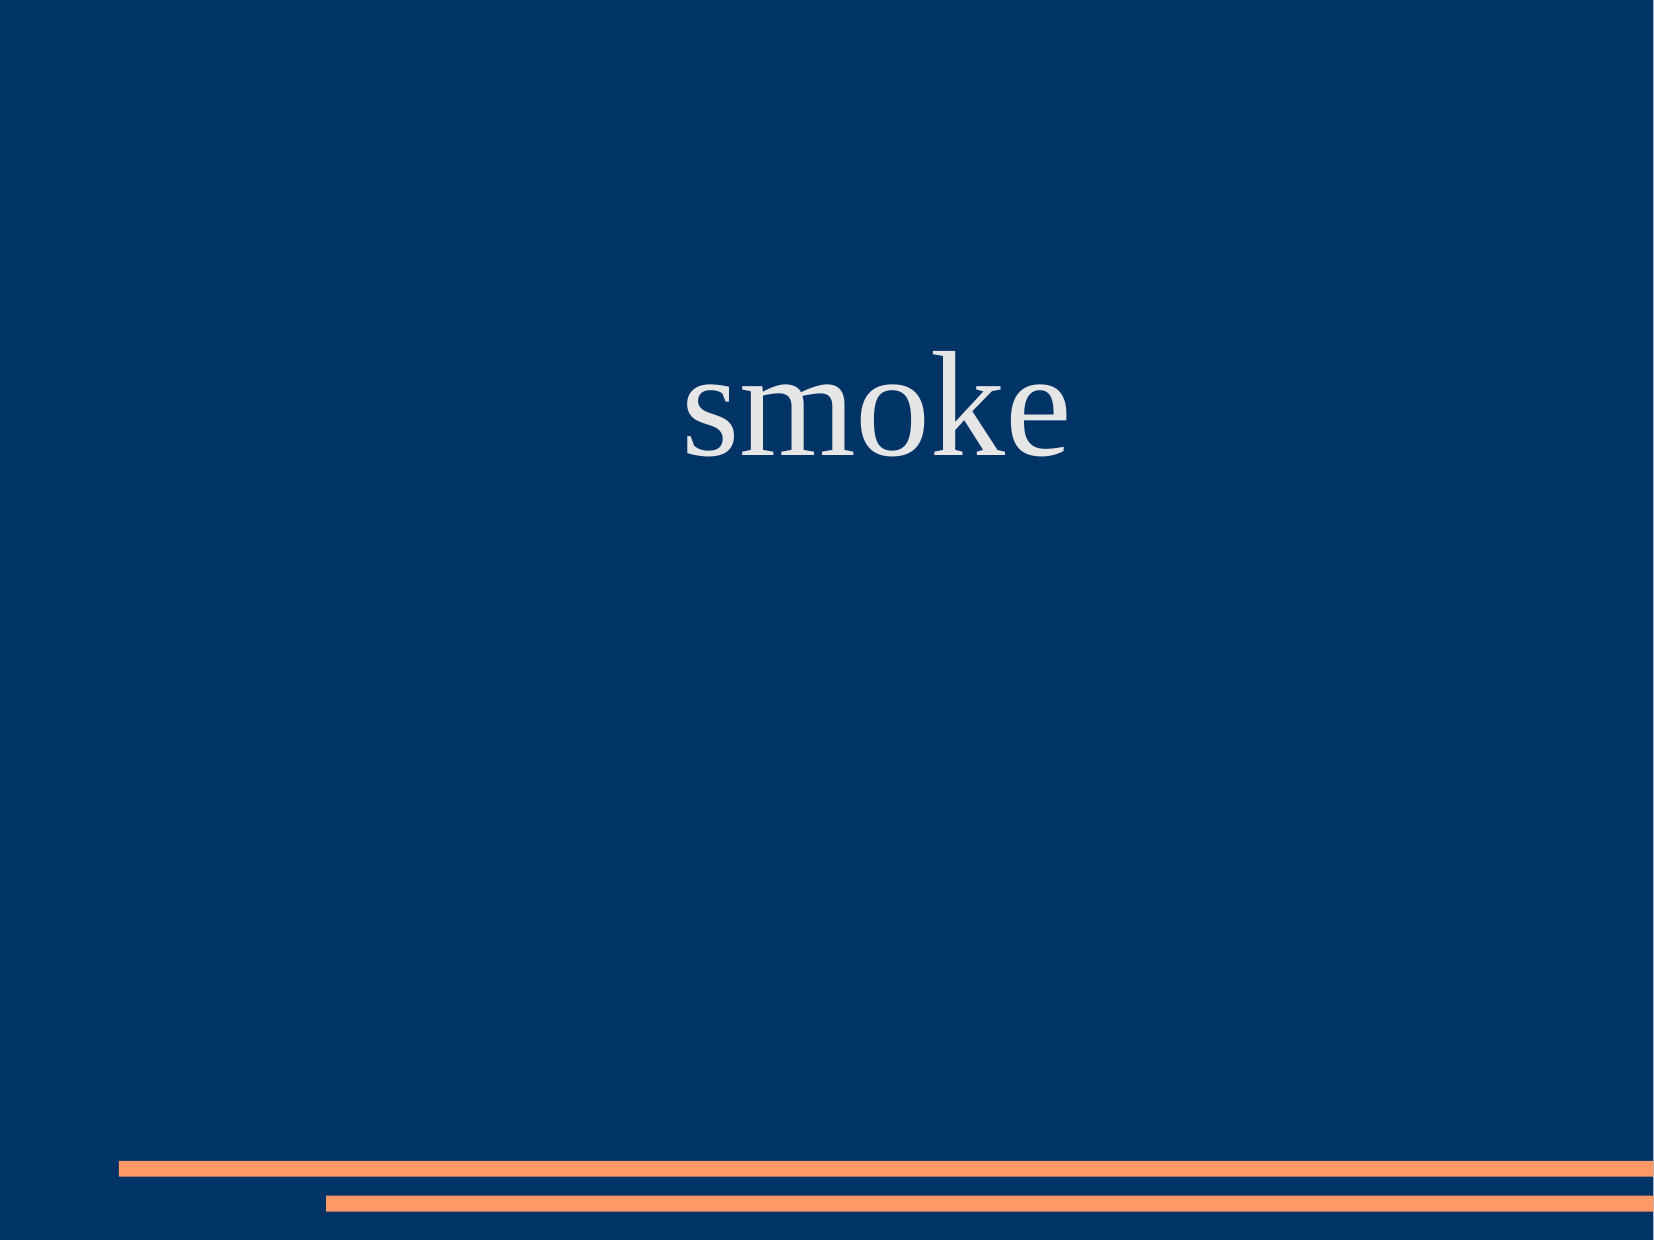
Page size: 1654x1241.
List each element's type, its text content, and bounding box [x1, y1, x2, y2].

list smoke [121, 322, 1561, 1132]
